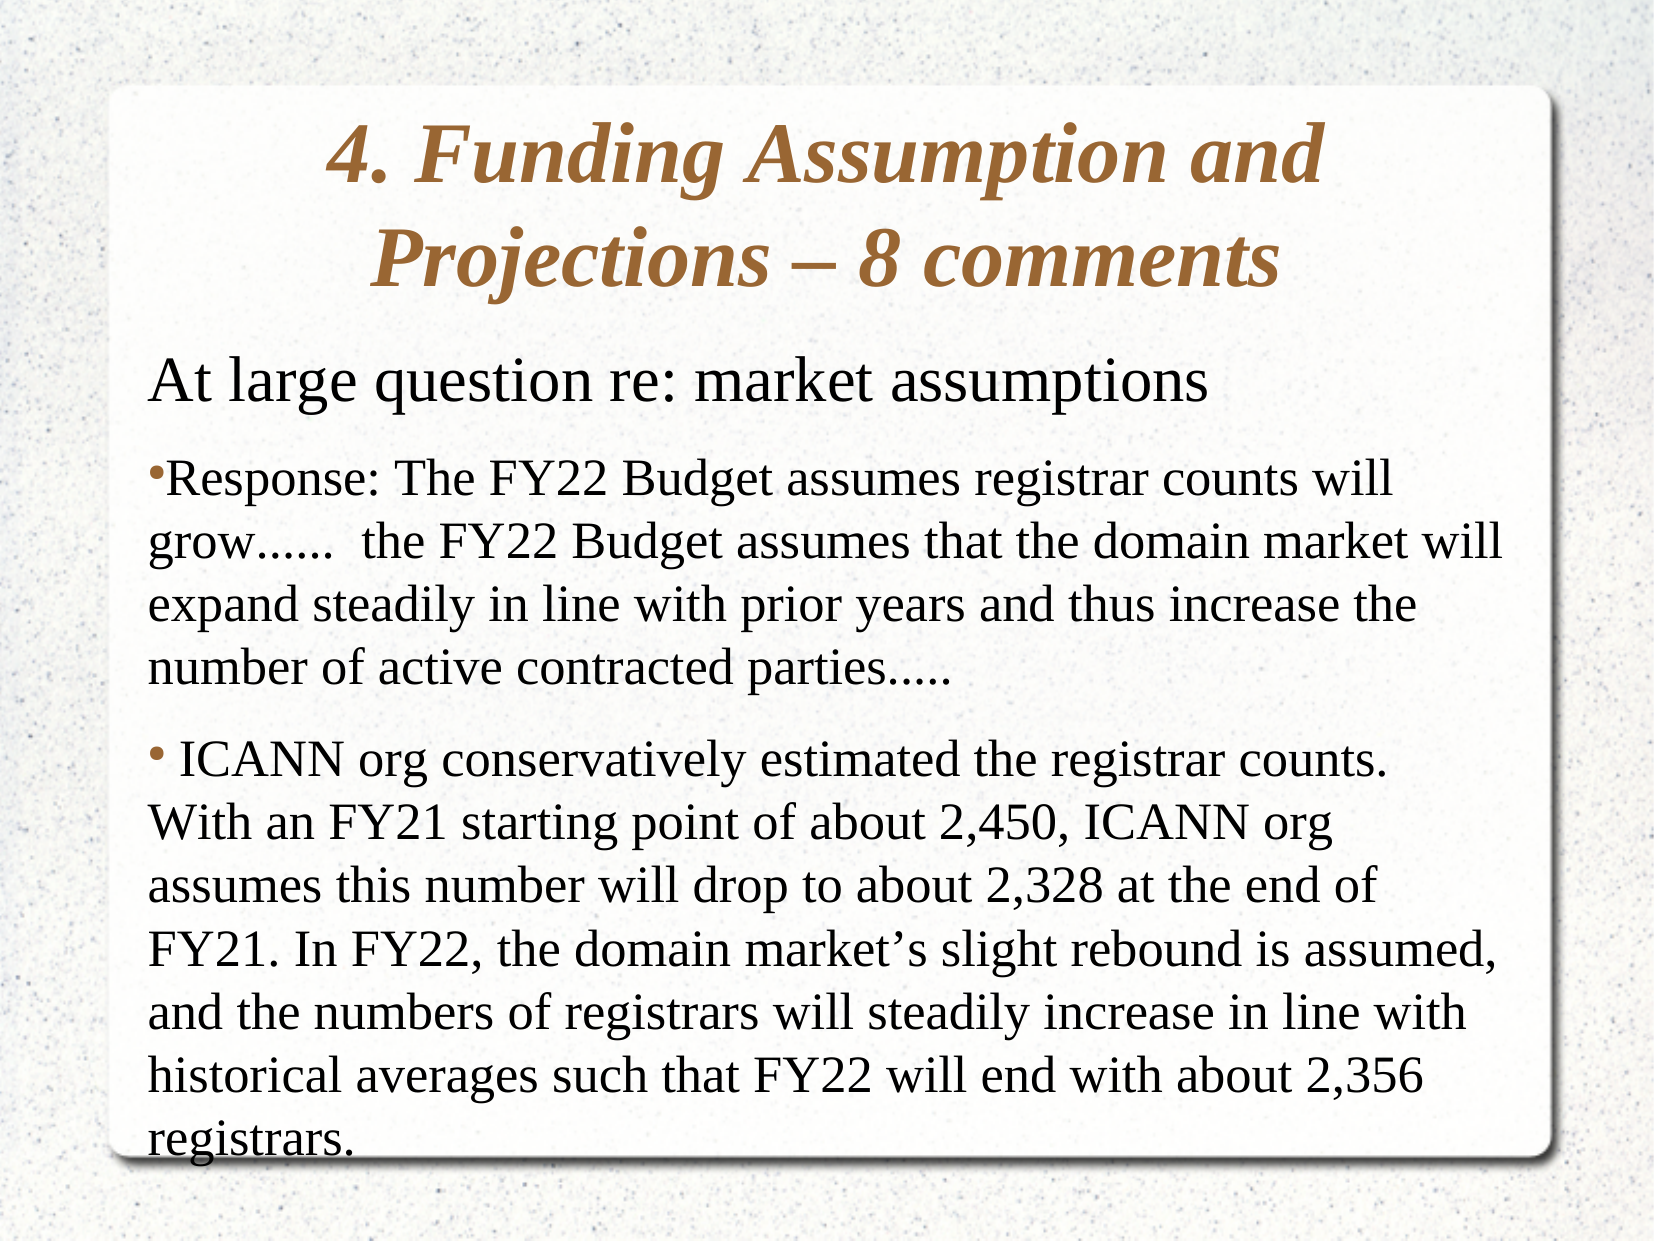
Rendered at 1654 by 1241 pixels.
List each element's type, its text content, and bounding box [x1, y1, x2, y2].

title 4. Funding Assumption and Projections – 8 comments [118, 56, 1536, 344]
list At large question re: market assumptions Response: The FY22 Budget assumes registrar counts will grow...... the FY22 Budget assumes that the domain market will expand steadily in line with prior years and thus increase the number of active contracted parties..... ICANN org conservatively estimated the registrar counts. With an FY21 starting point of about 2,450, ICANN org assumes this number will drop to about 2,328 at the end of FY21. In FY22, the domain market’s slight rebound is assumed, and the numbers of registrars will steadily increase in line with historical averages such that FY22 will end with about 2,356 registrars. [147, 336, 1506, 1169]
